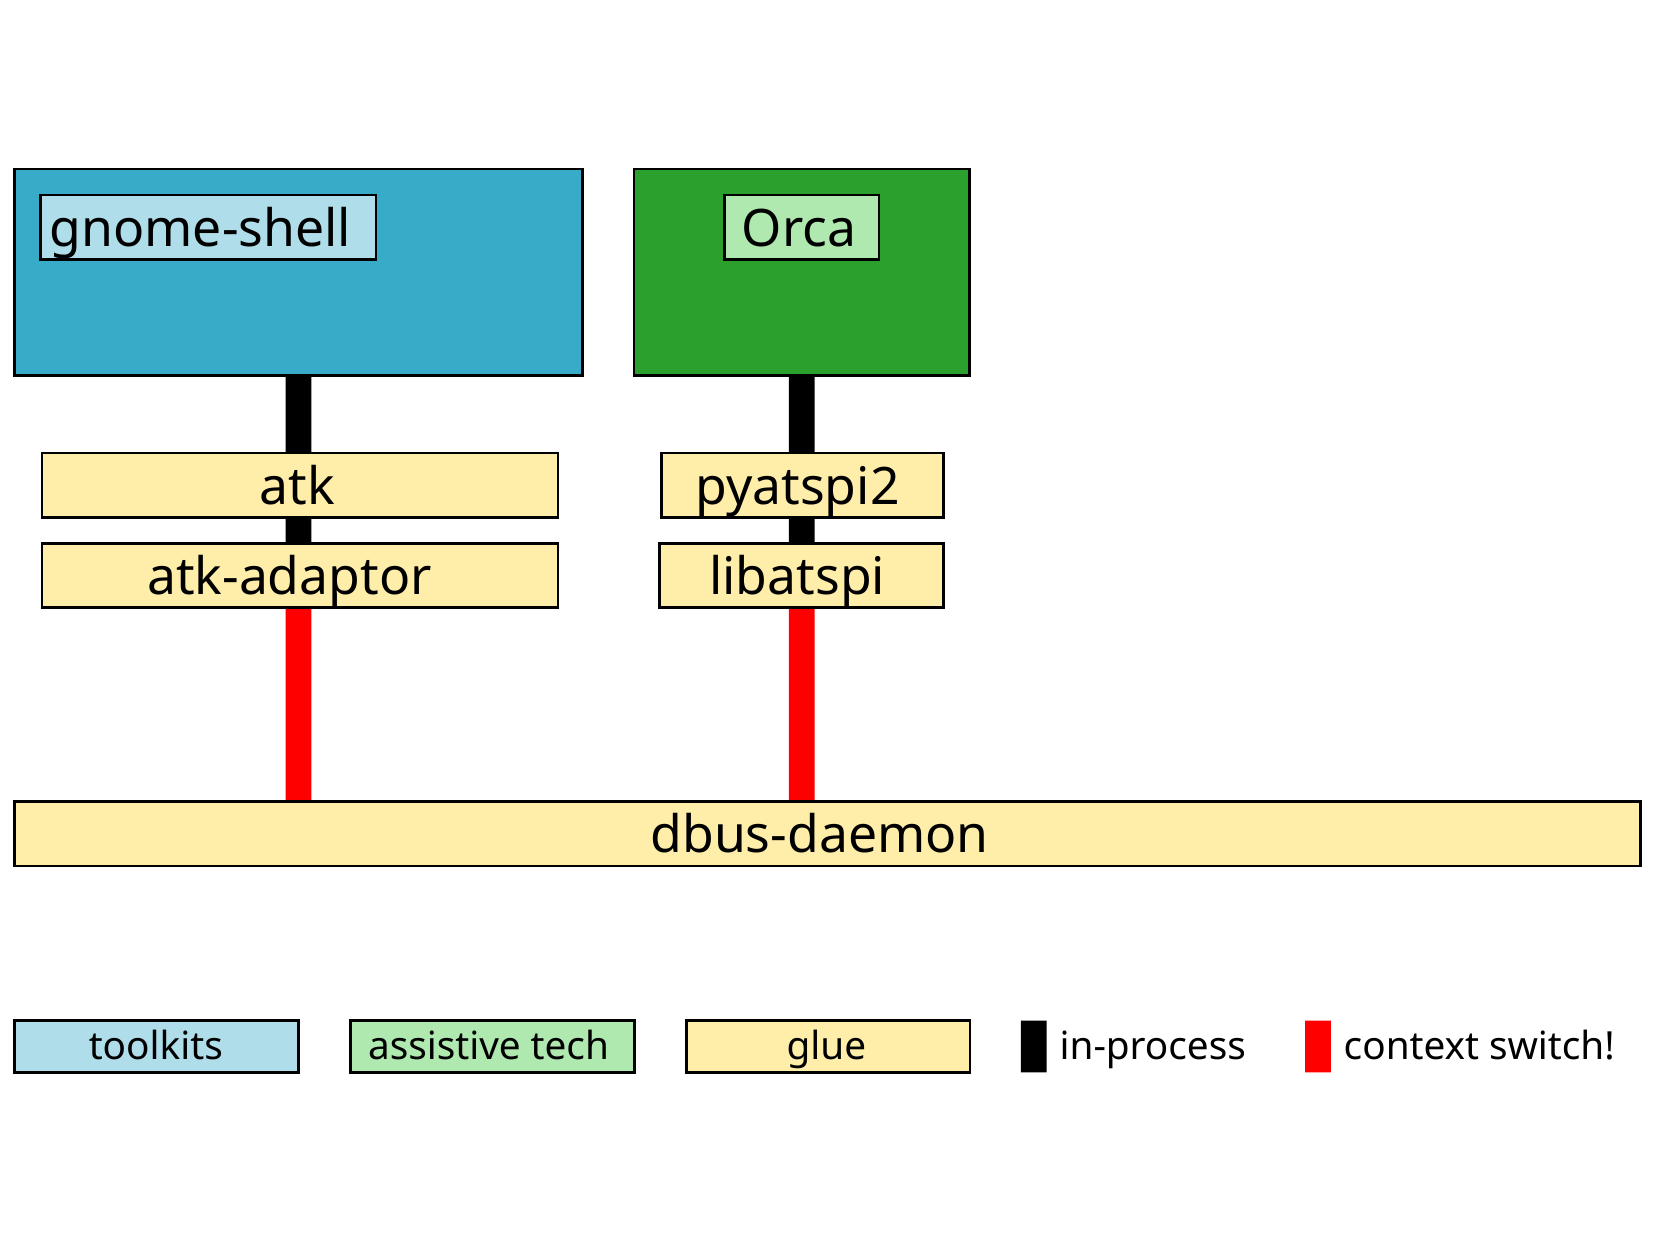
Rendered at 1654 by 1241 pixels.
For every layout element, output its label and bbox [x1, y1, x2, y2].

picture [1, 155, 1653, 1086]
